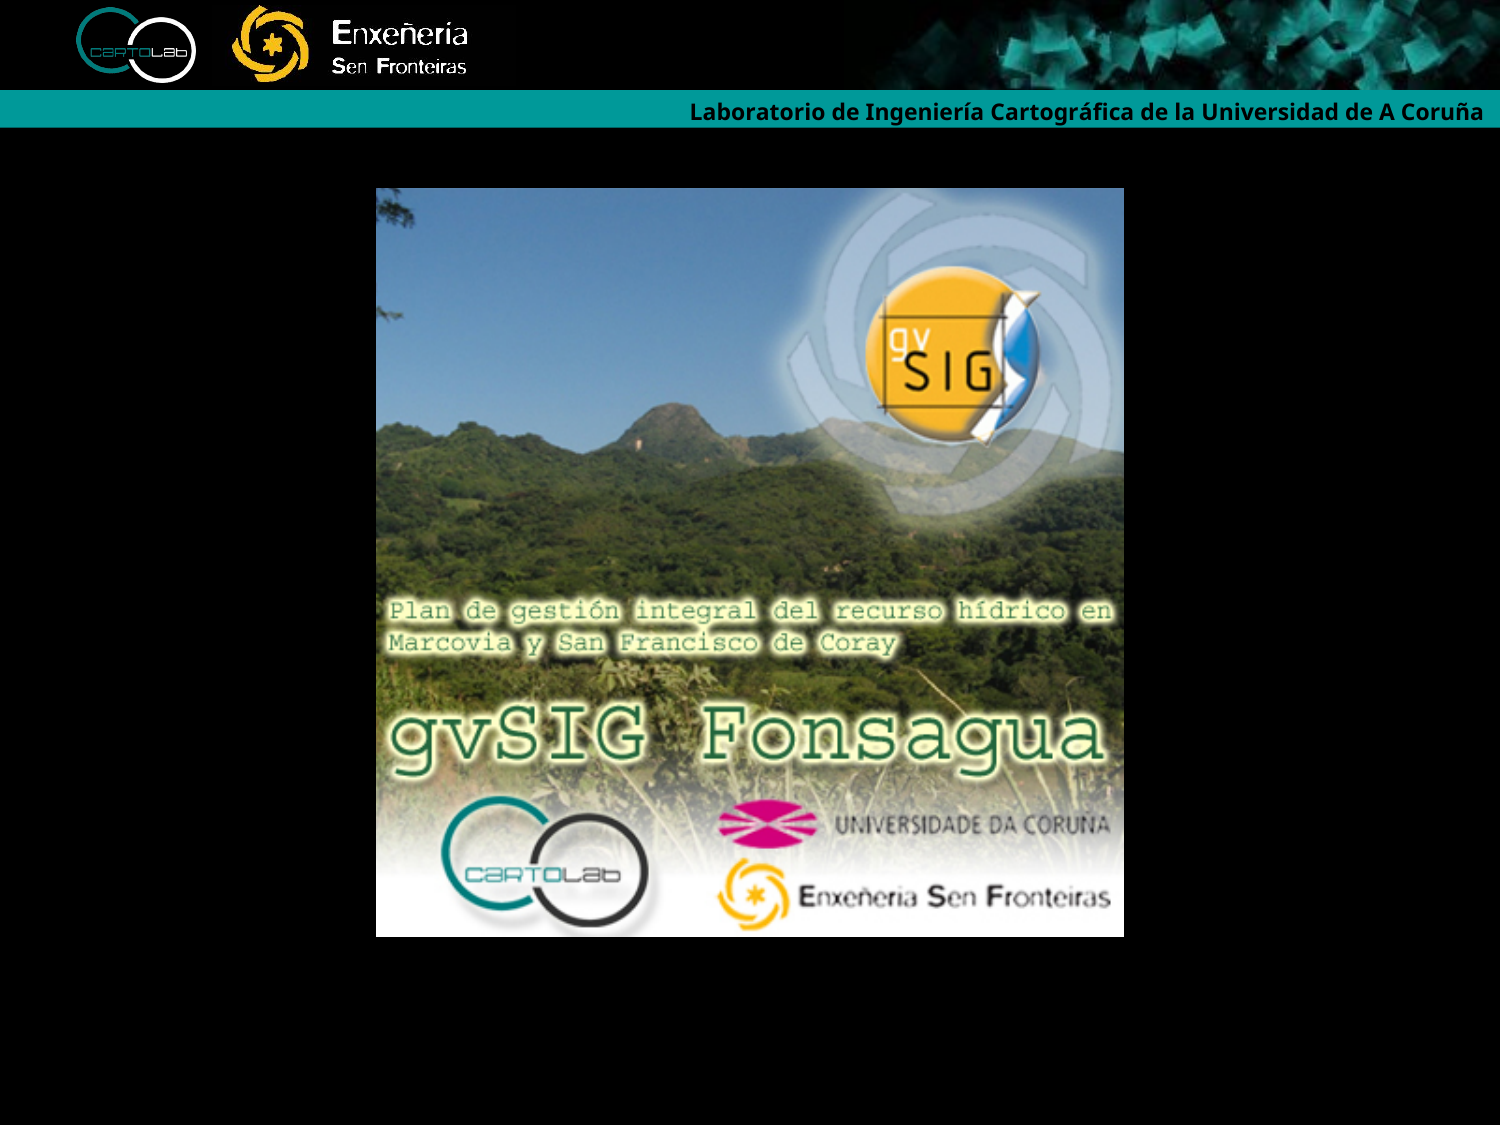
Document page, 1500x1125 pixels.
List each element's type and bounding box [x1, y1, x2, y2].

picture [212, 5, 516, 86]
picture [376, 188, 1124, 937]
picture [844, 0, 1500, 90]
picture [76, 7, 196, 83]
